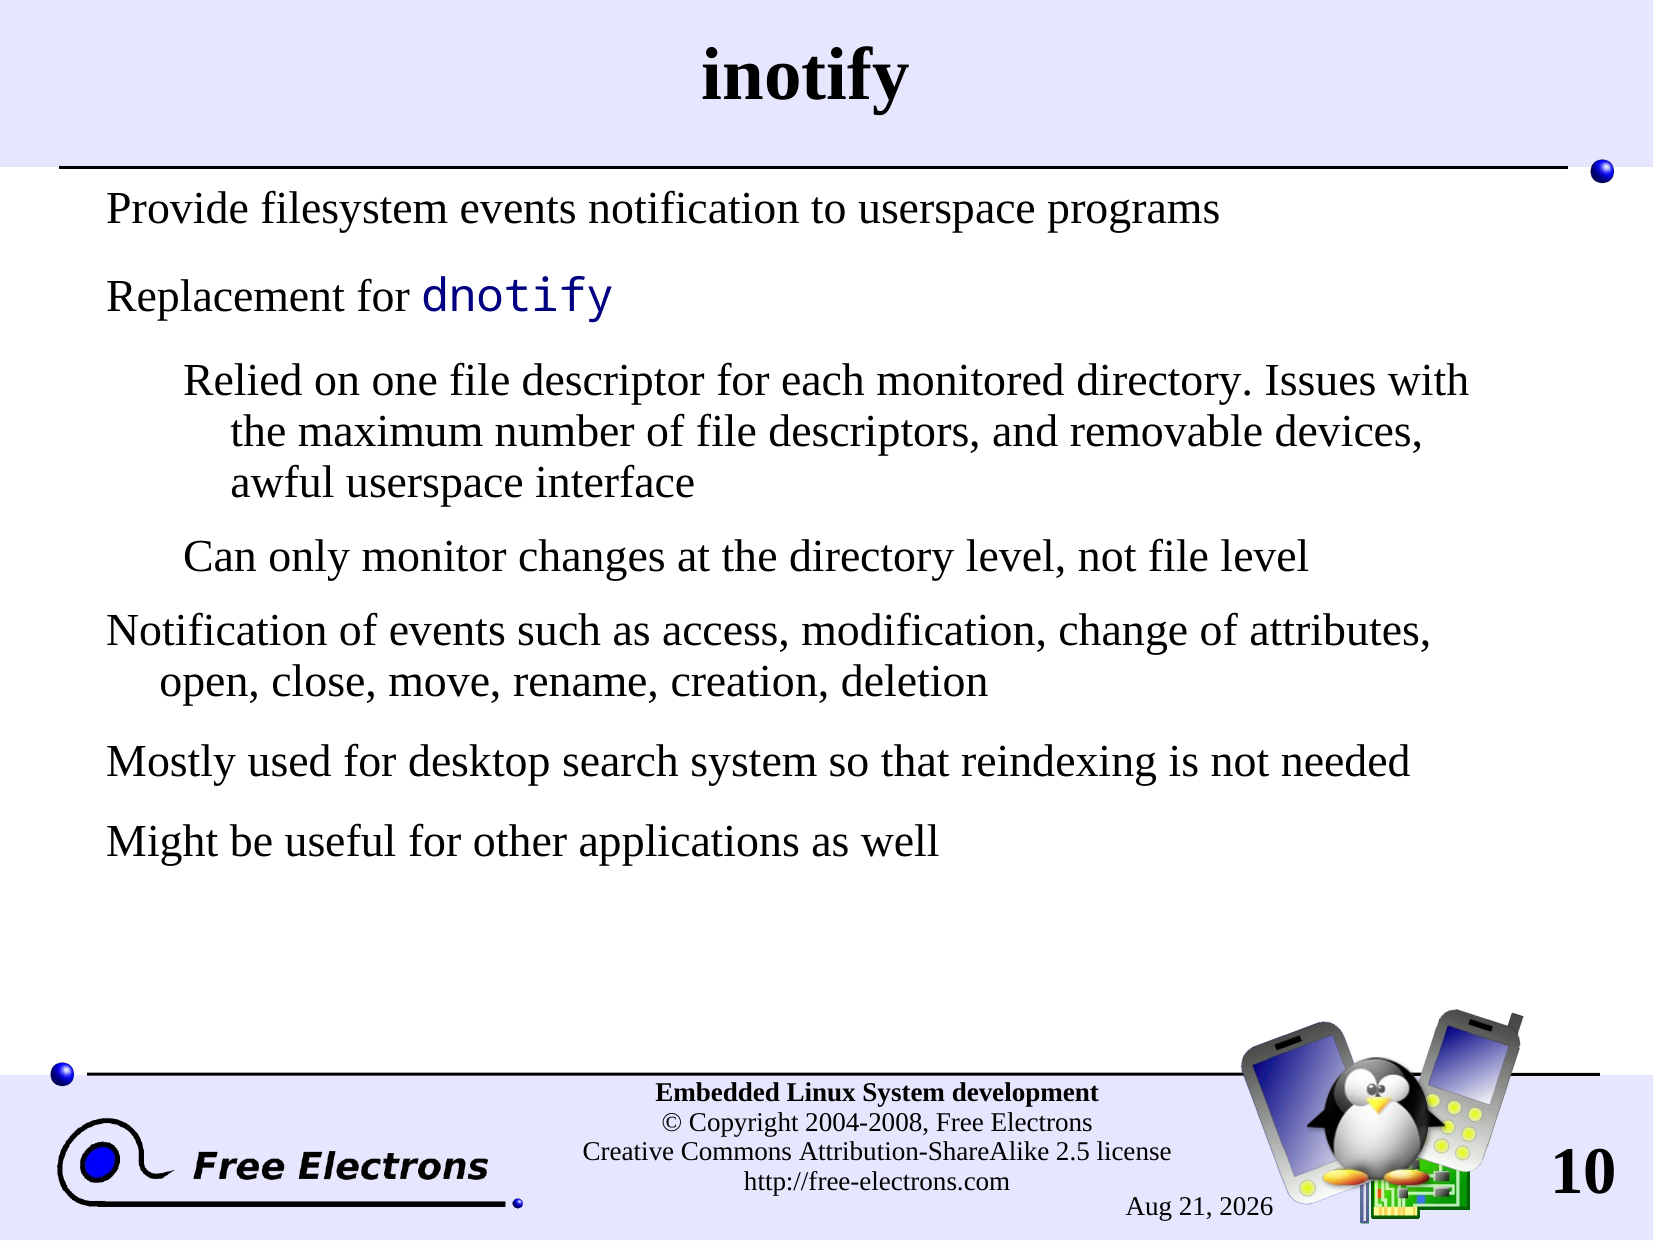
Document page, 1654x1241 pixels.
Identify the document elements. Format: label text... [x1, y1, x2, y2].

picture [1225, 1002, 1538, 1241]
list Provide filesystem events notification to userspace programs Replacement for dnotify Relied on one file descriptor for each monitored directory. Issues with the maximum number of file descriptors, and removable devices, awful userspace interface Can only monitor changes at the directory level, not file level Notification of events such as access, modification, change of attributes, open, close, move, rename, creation, deletion Mostly used for desktop search system so that reindexing is not needed Might be useful for other applications as well [88, 182, 1501, 1033]
title inotify [60, 25, 1551, 124]
picture [50, 1107, 527, 1216]
